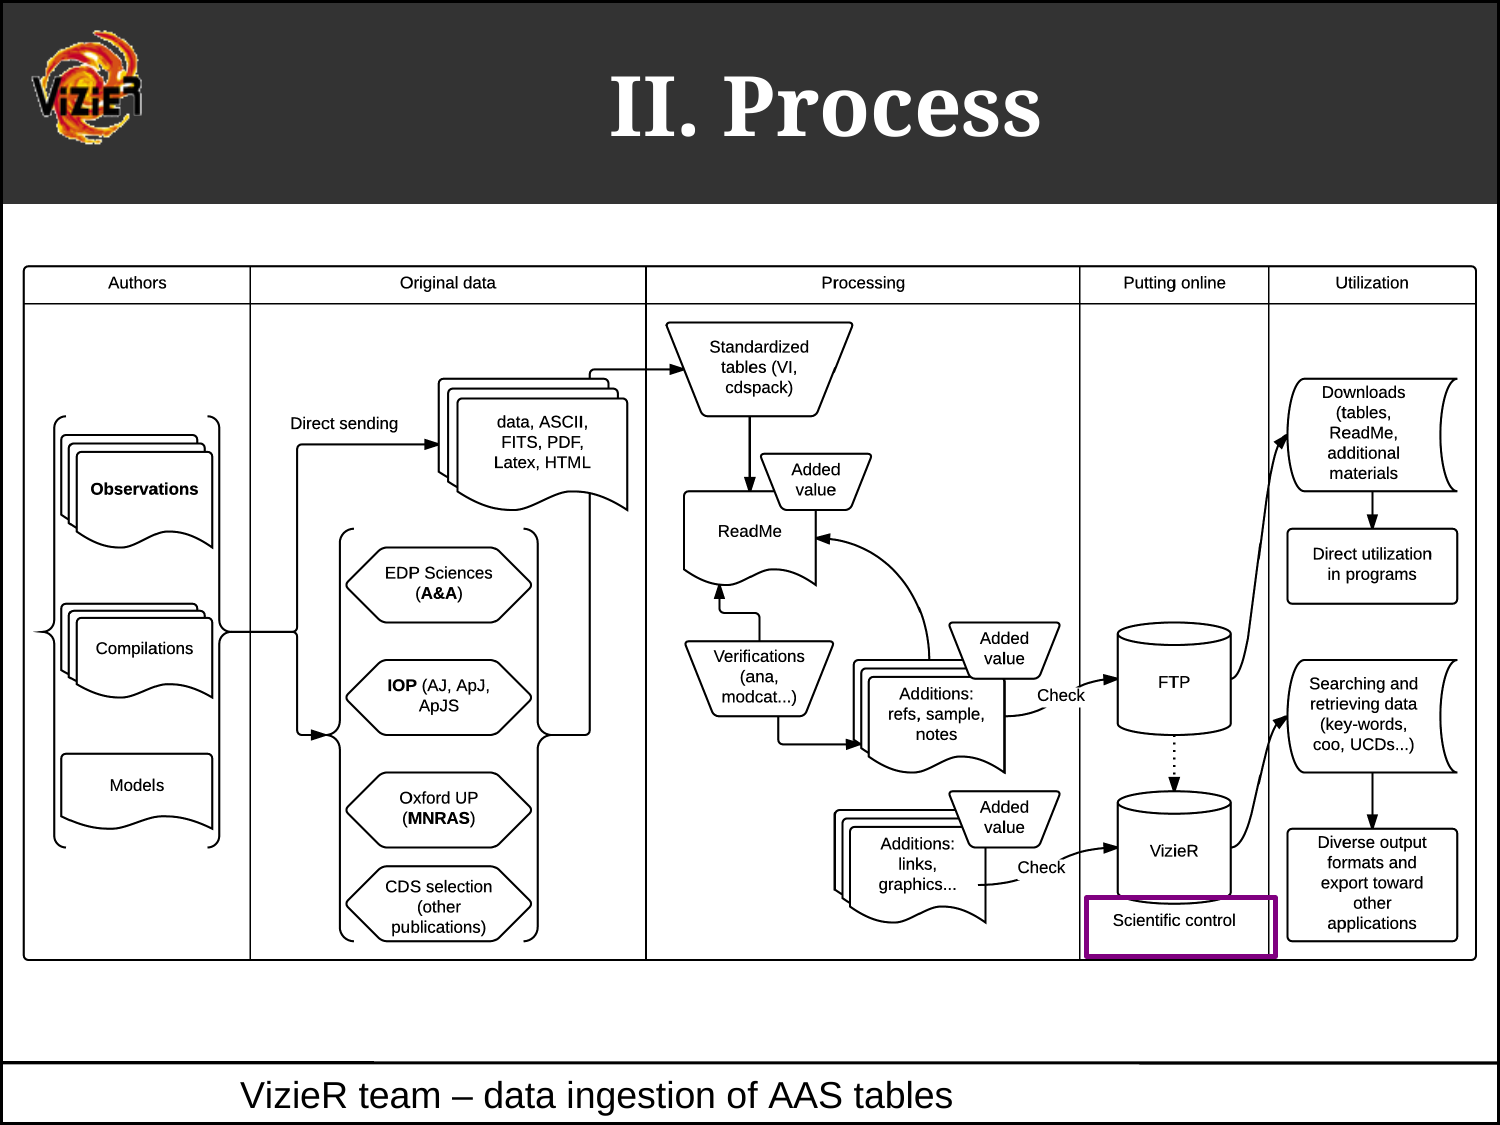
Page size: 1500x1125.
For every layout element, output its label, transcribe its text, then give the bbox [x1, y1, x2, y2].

picture [11, 253, 1489, 969]
title II. Process [206, 29, 1447, 178]
list [35, 969, 1447, 1110]
picture [29, 29, 148, 148]
